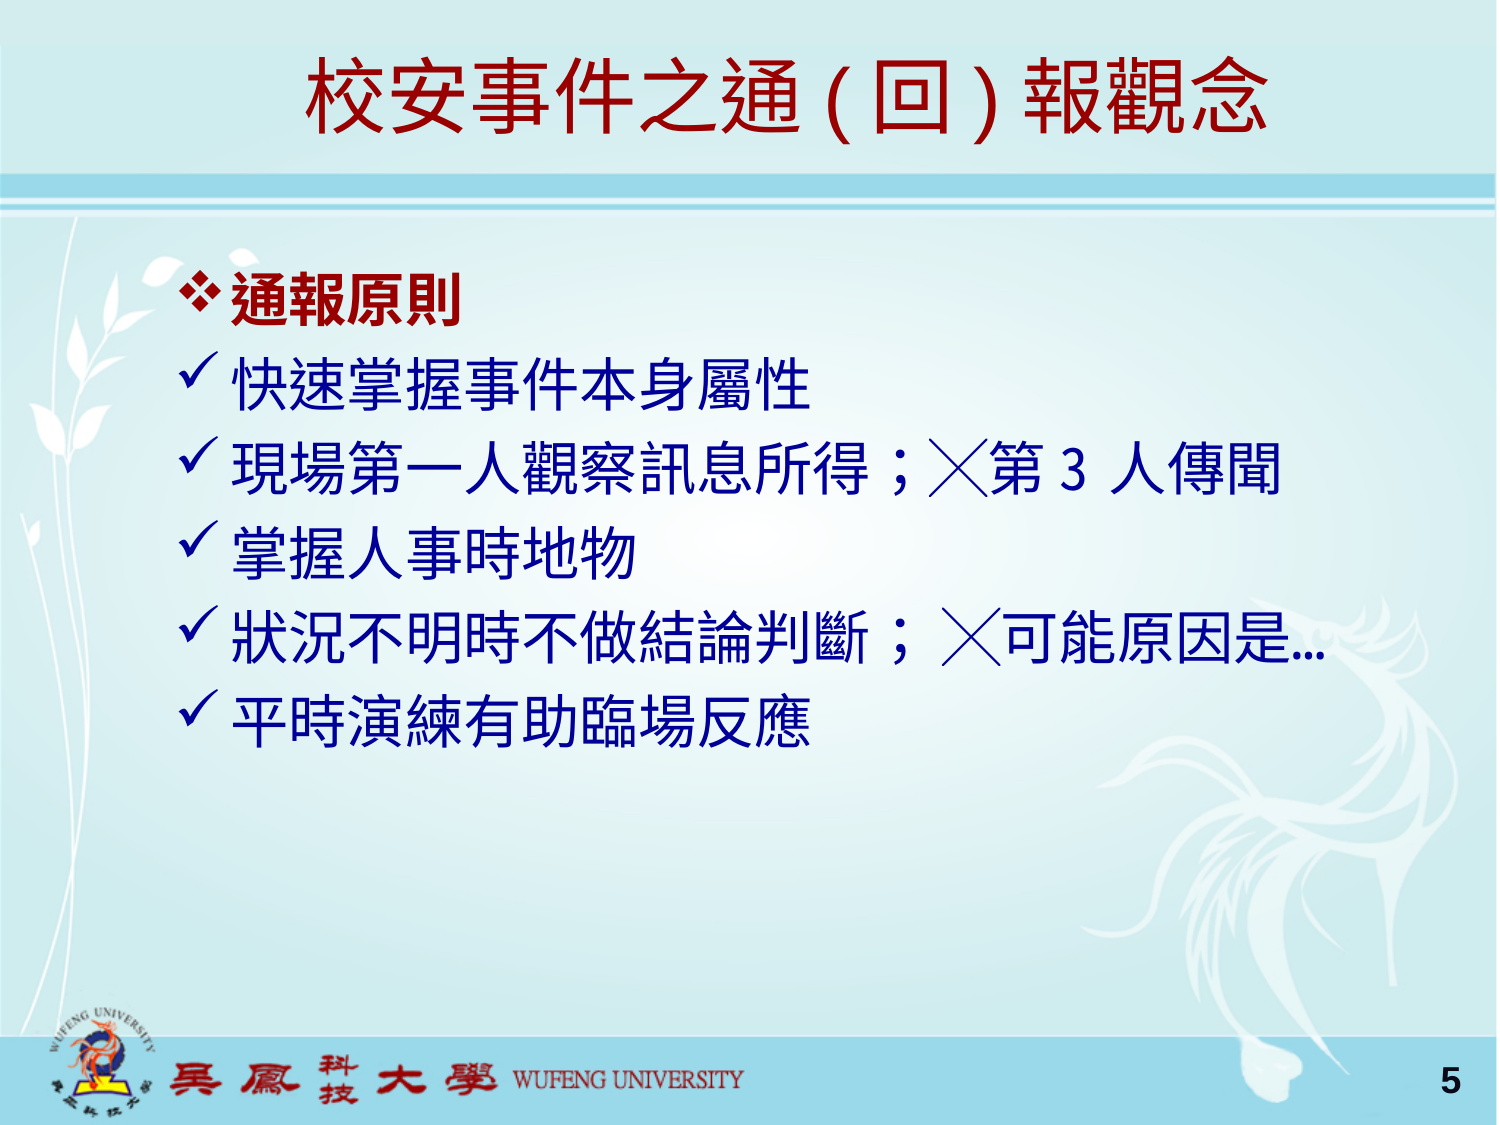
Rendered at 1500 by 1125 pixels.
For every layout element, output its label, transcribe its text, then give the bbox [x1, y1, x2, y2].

text_box 通報原則 快速掌握事件本身屬性 現場第一人觀察訊息所得；╳第3人傳聞 掌握人事時地物 狀況不明時不做結論判斷； ╳可能原因是… 平時演練有助臨場反應 [159, 255, 1377, 953]
text_box <number> [1126, 1048, 1477, 1125]
picture [0, 188, 1500, 1125]
text_box 校安事件之通(回)報觀念 [0, 0, 1500, 188]
